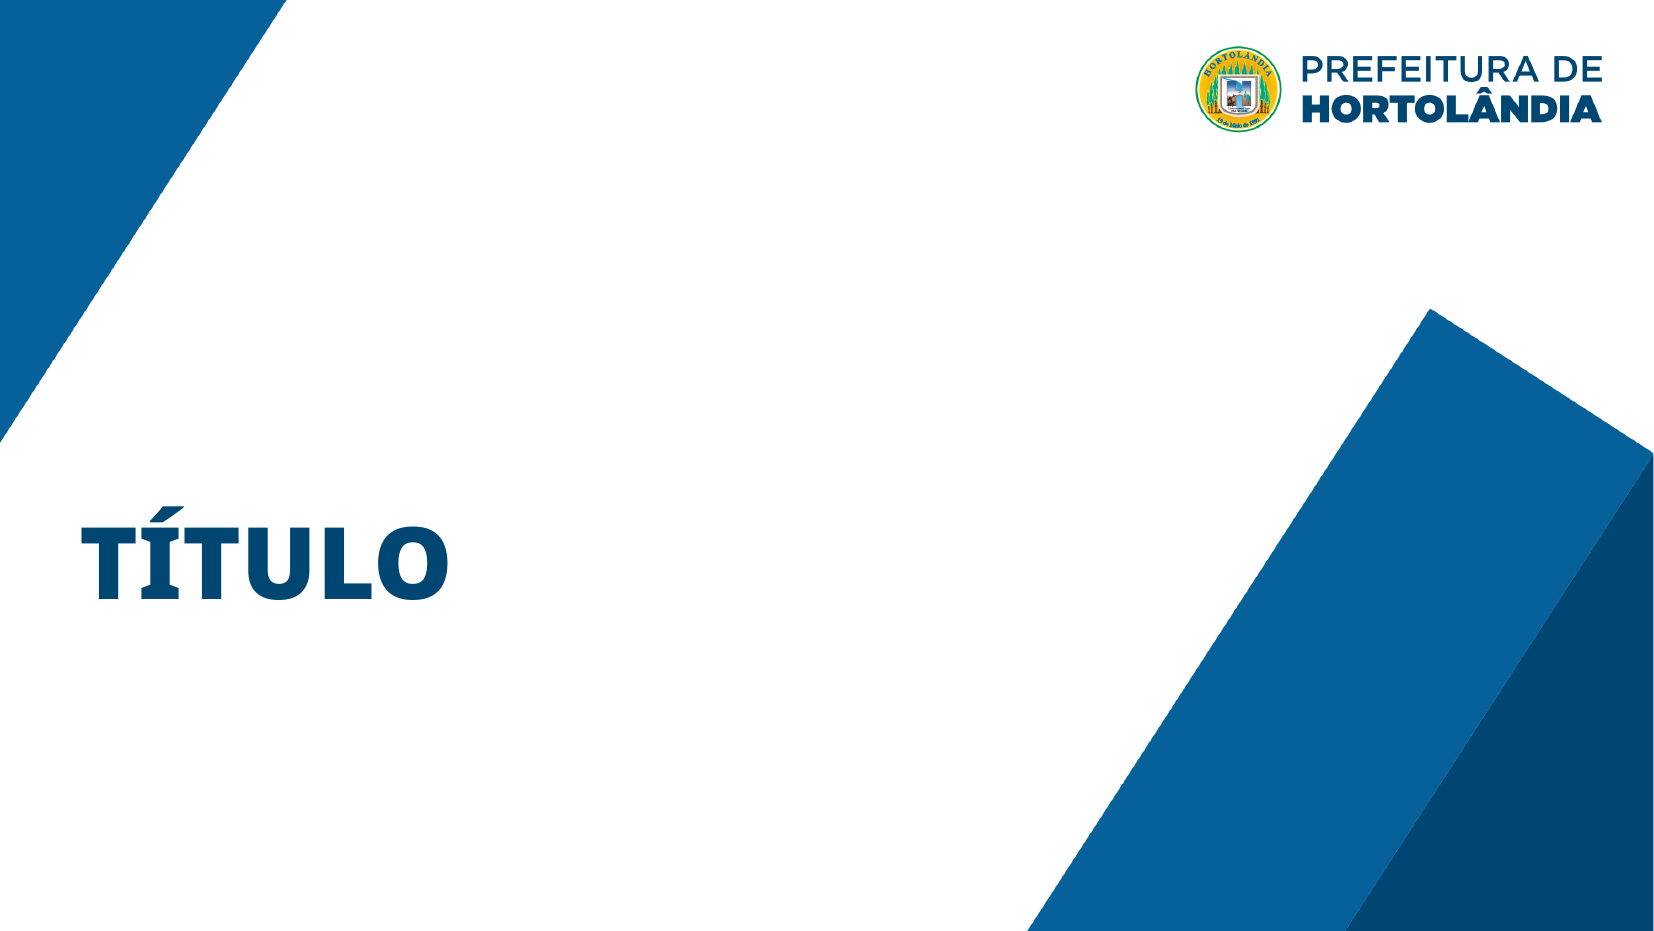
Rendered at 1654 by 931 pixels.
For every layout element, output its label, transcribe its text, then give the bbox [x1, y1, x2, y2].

text_box TÍTULO [65, 485, 507, 621]
picture [0, 0, 1654, 931]
